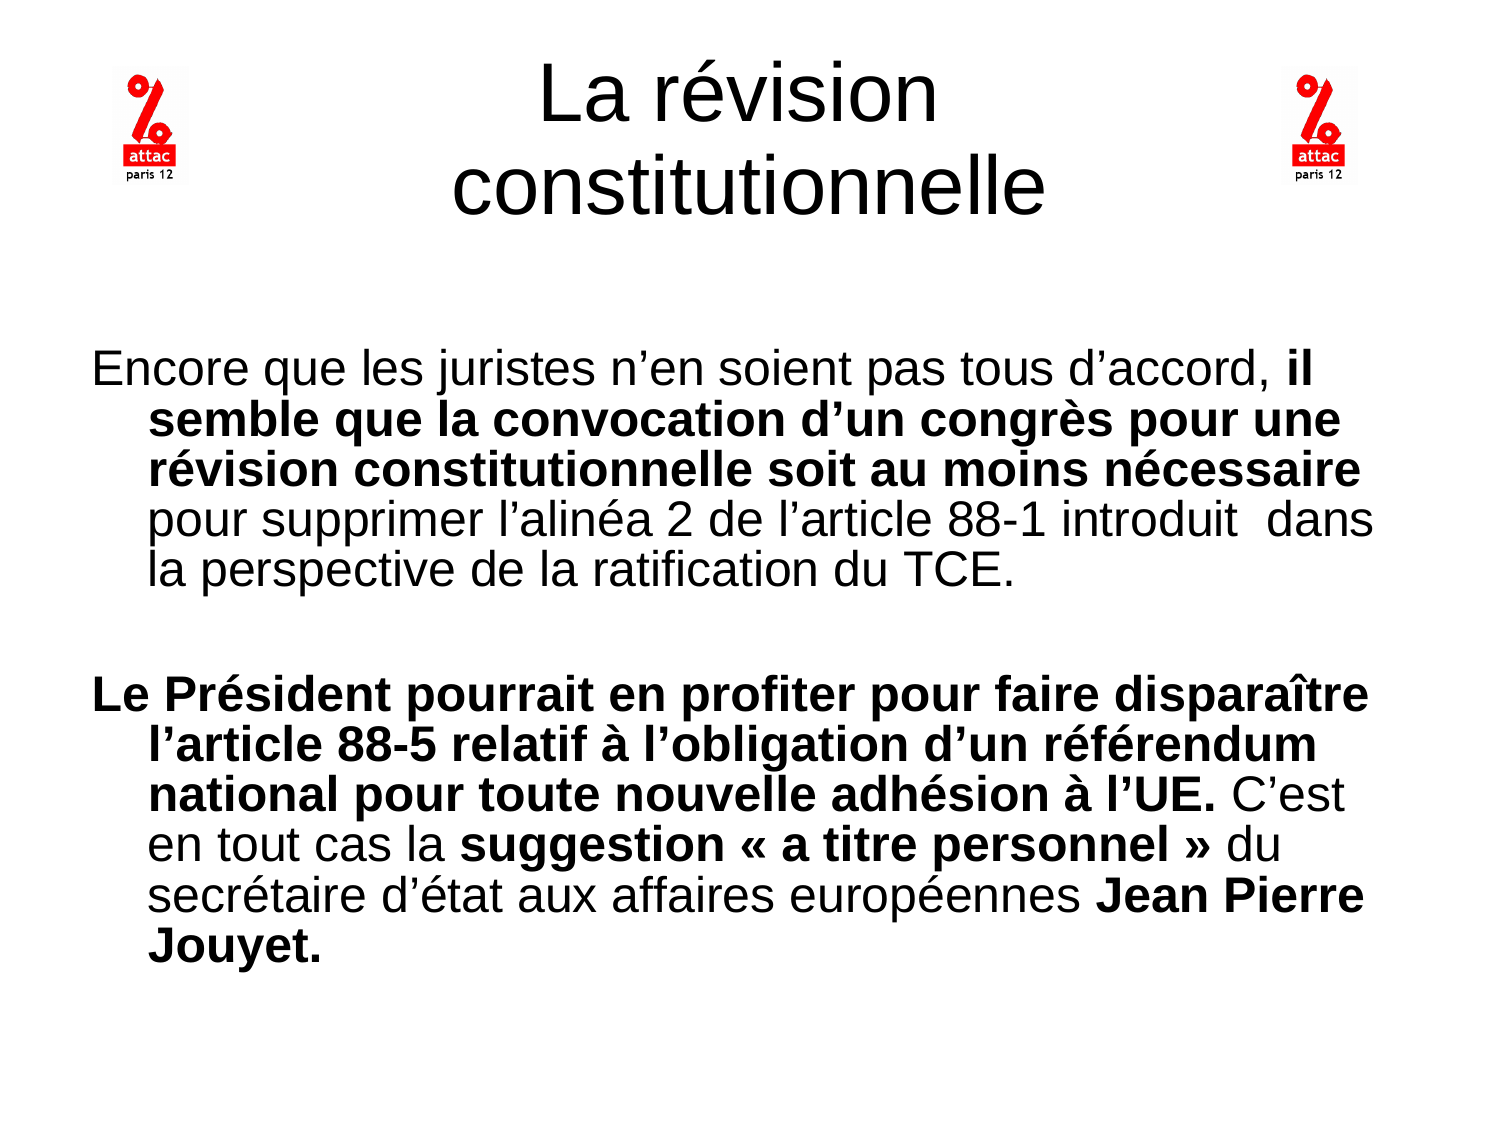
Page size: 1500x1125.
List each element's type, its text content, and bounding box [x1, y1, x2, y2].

picture [112, 66, 189, 185]
list Encore que les juristes n’en soient pas tous d’accord, il semble que la convocation d’un congrès pour une révision constitutionnelle soit au moins nécessaire pour supprimer l’alinéa 2 de l’article 88-1 introduit dans la perspective de la ratification du TCE. Le Président pourrait en profiter pour faire disparaître l’article 88-5 relatif à l’obligation d’un référendum national pour toute nouvelle adhésion à l’UE. C’est en tout cas la suggestion « a titre personnel » du secrétaire d’état aux affaires européennes Jean Pierre Jouyet. [76, 338, 1427, 1052]
title La révision constitutionnelle [75, 31, 1426, 247]
picture [1281, 66, 1358, 185]
